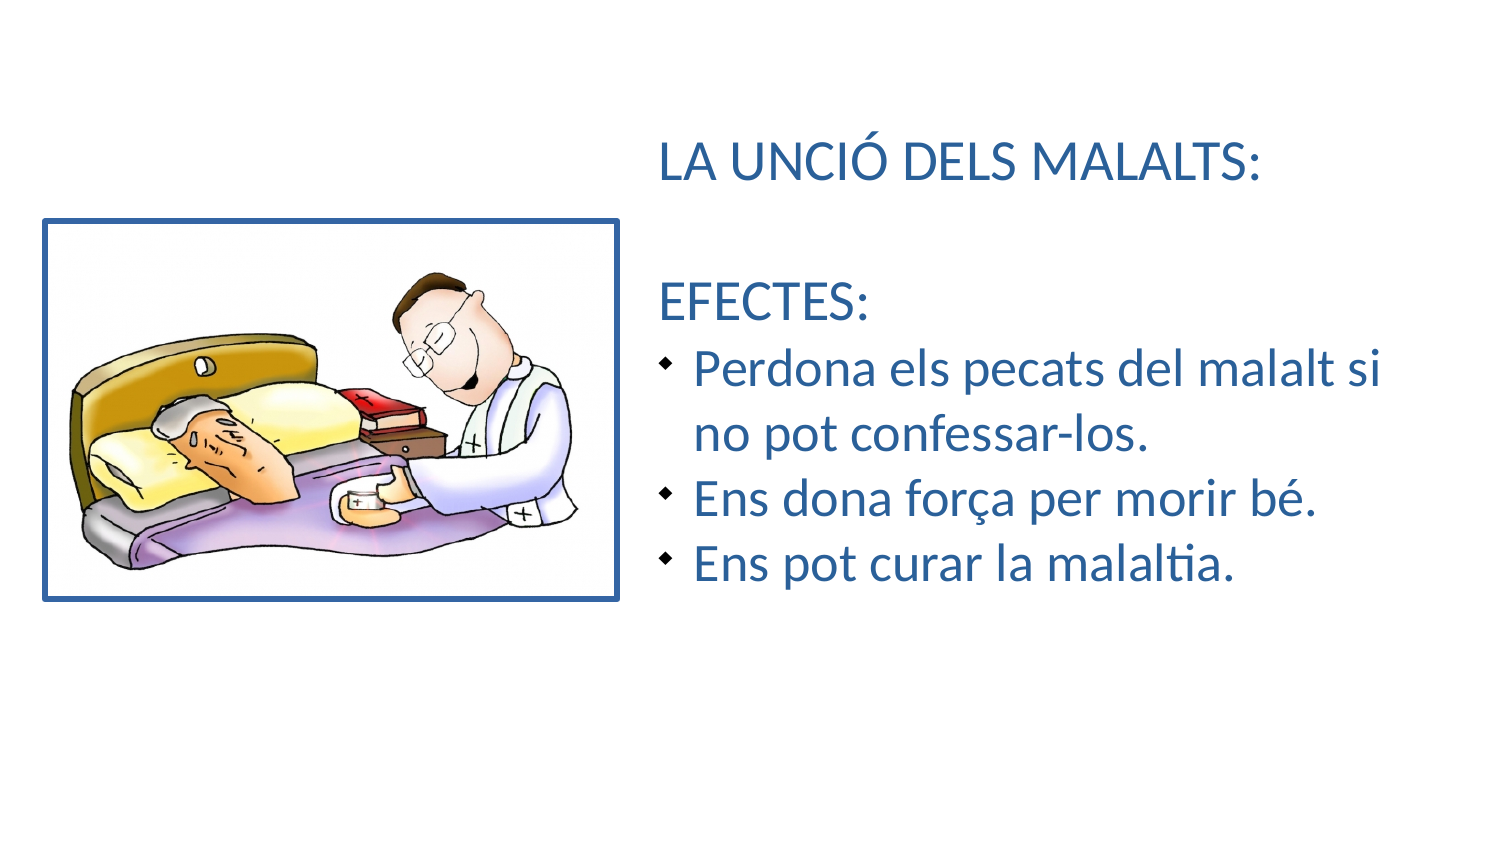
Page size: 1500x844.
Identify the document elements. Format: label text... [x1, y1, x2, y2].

text_box LA UNCIÓ DELS MALALTS: EFECTES: Perdona els pecats del malalt si no pot confessar-los. Ens dona força per morir bé. Ens pot curar la malaltia. [643, 114, 1431, 600]
picture [48, 224, 615, 597]
